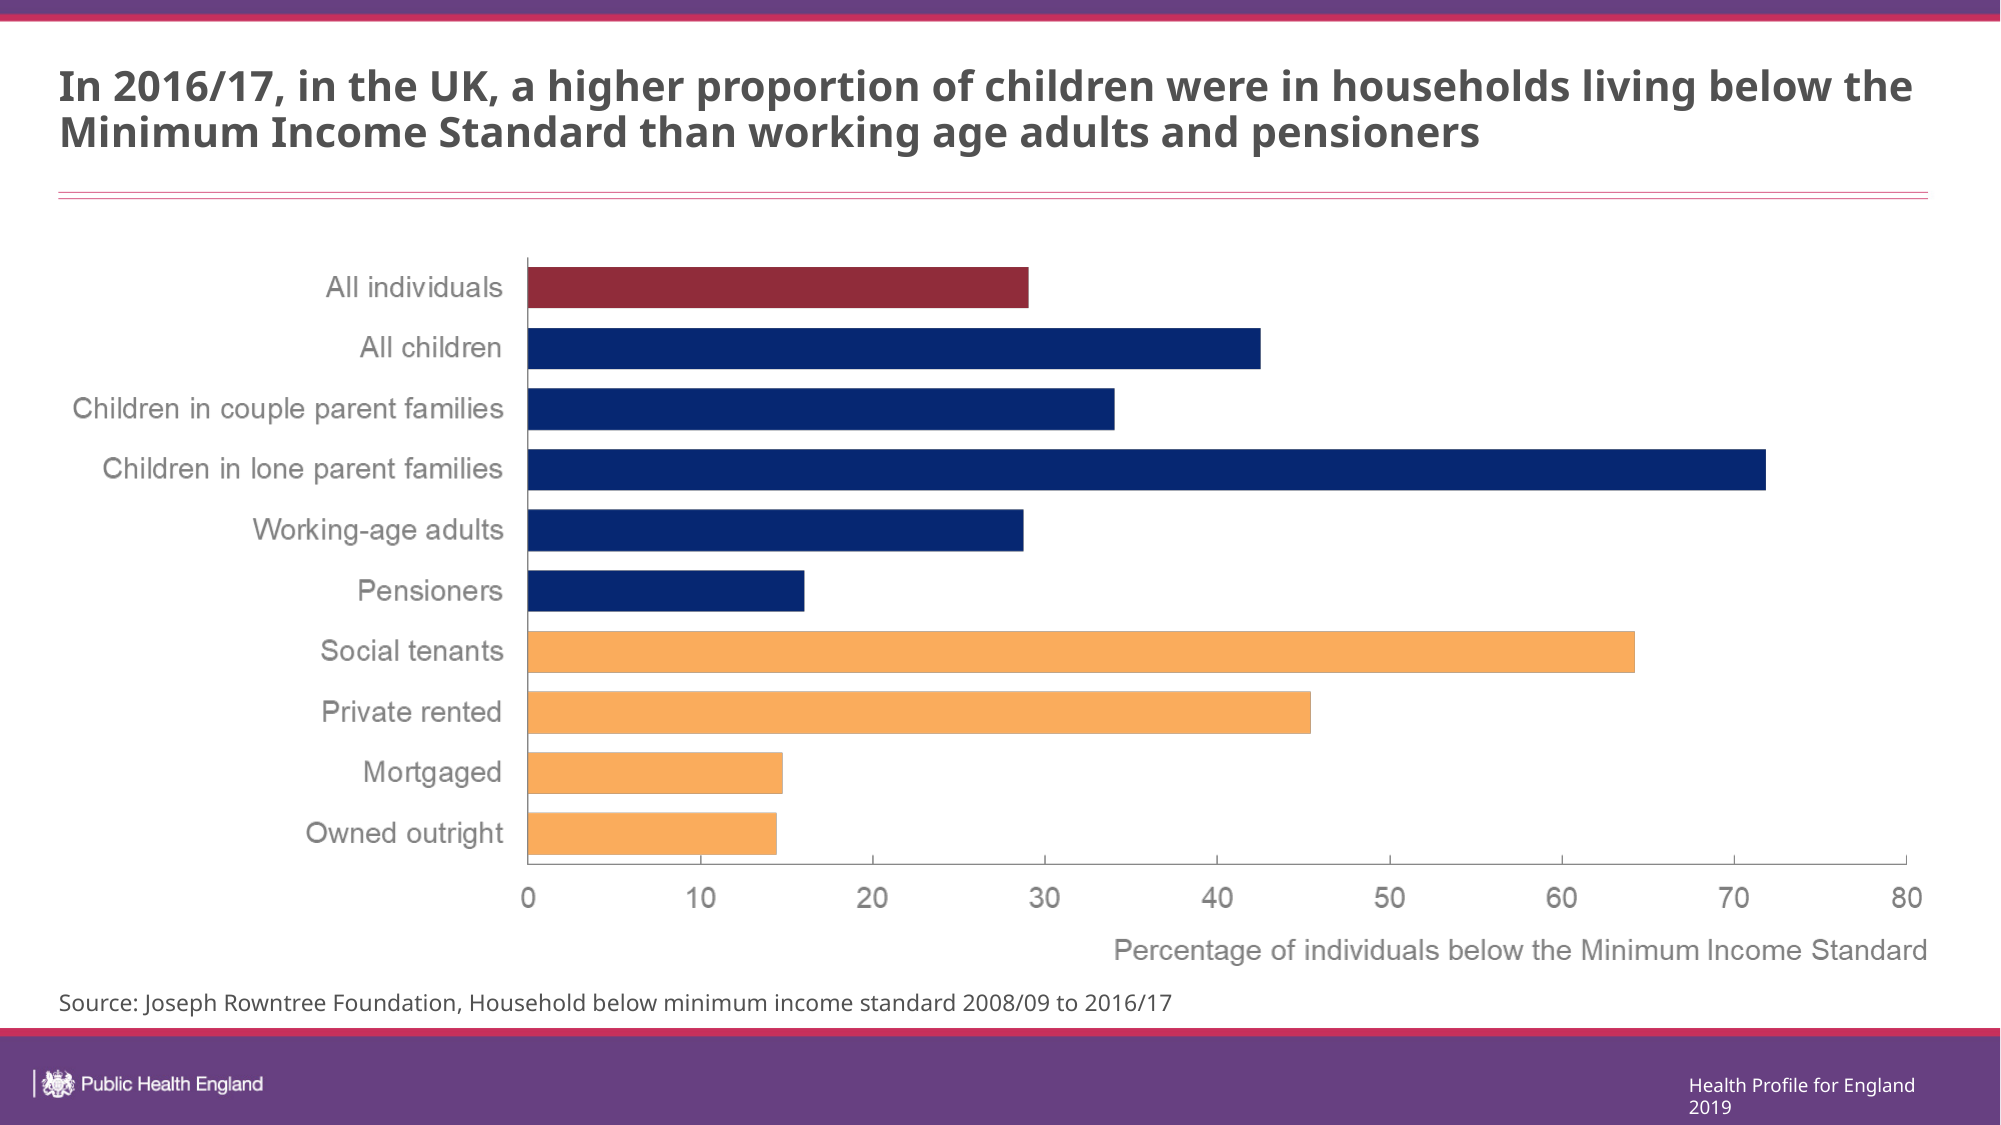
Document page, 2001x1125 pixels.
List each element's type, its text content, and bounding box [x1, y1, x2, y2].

text_box Source: Joseph Rowntree Foundation, Household below minimum income standard 2008/09 to 2016/17 [43, 981, 1136, 1024]
title In 2016/17, in the UK, a higher proportion of children were in households living below the Minimum Income Standard than working age adults and pensioners [43, 2, 1933, 220]
text_box Health Profile for England 2019 [1673, 1065, 1978, 1105]
picture [65, 232, 1935, 982]
